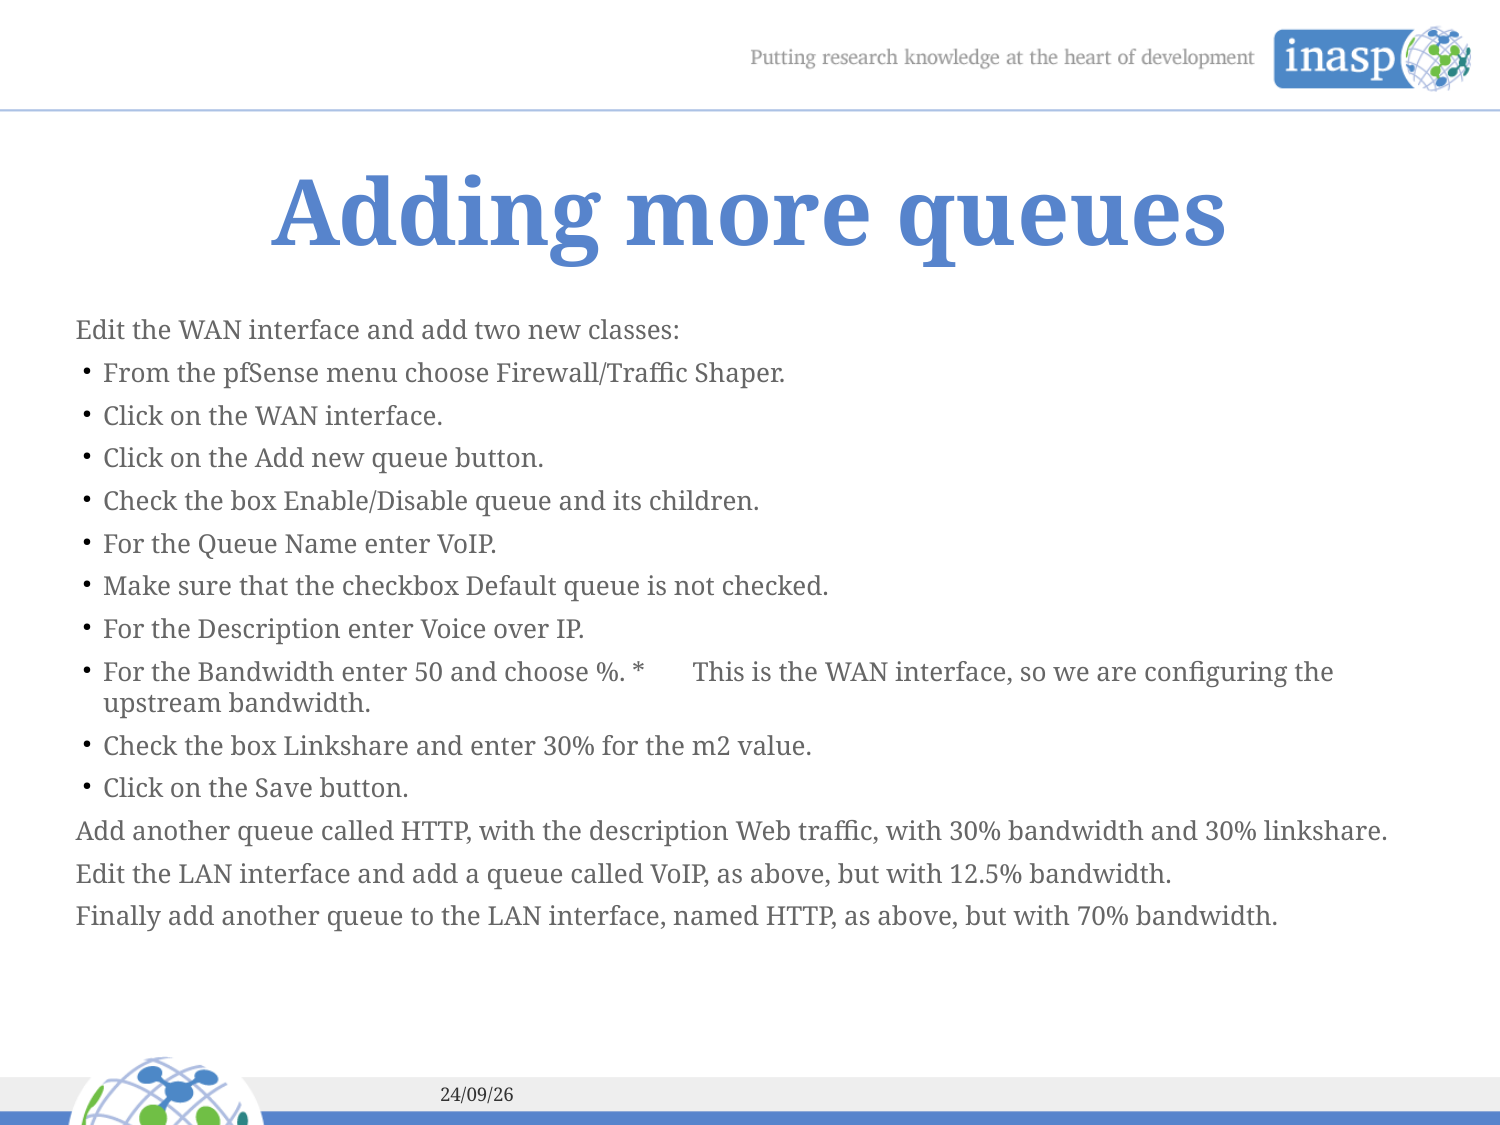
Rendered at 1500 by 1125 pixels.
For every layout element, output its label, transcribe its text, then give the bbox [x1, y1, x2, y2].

title Adding more queues [75, 129, 1426, 313]
list Edit the WAN interface and add two new classes: From the pfSense menu choose Firewall/Traffic Shaper. Click on the WAN interface. Click on the Add new queue button. Check the box Enable/Disable queue and its children. For the Queue Name enter VoIP. Make sure that the checkbox Default queue is not checked. For the Description enter Voice over IP. For the Bandwidth enter 50 and choose %. * This is the WAN interface, so we are configuring the upstream bandwidth. Check the box Linkshare and enter 30% for the m2 value. Click on the Save button. Add another queue called HTTP, with the description Web traffic, with 30% bandwidth and 30% linkshare. Edit the LAN interface and add a queue called VoIP, as above, but with 12.5% bandwidth. Finally add another queue to the LAN interface, named HTTP, as above, but with 70% bandwidth. [75, 313, 1426, 967]
picture [0, 0, 1500, 1125]
